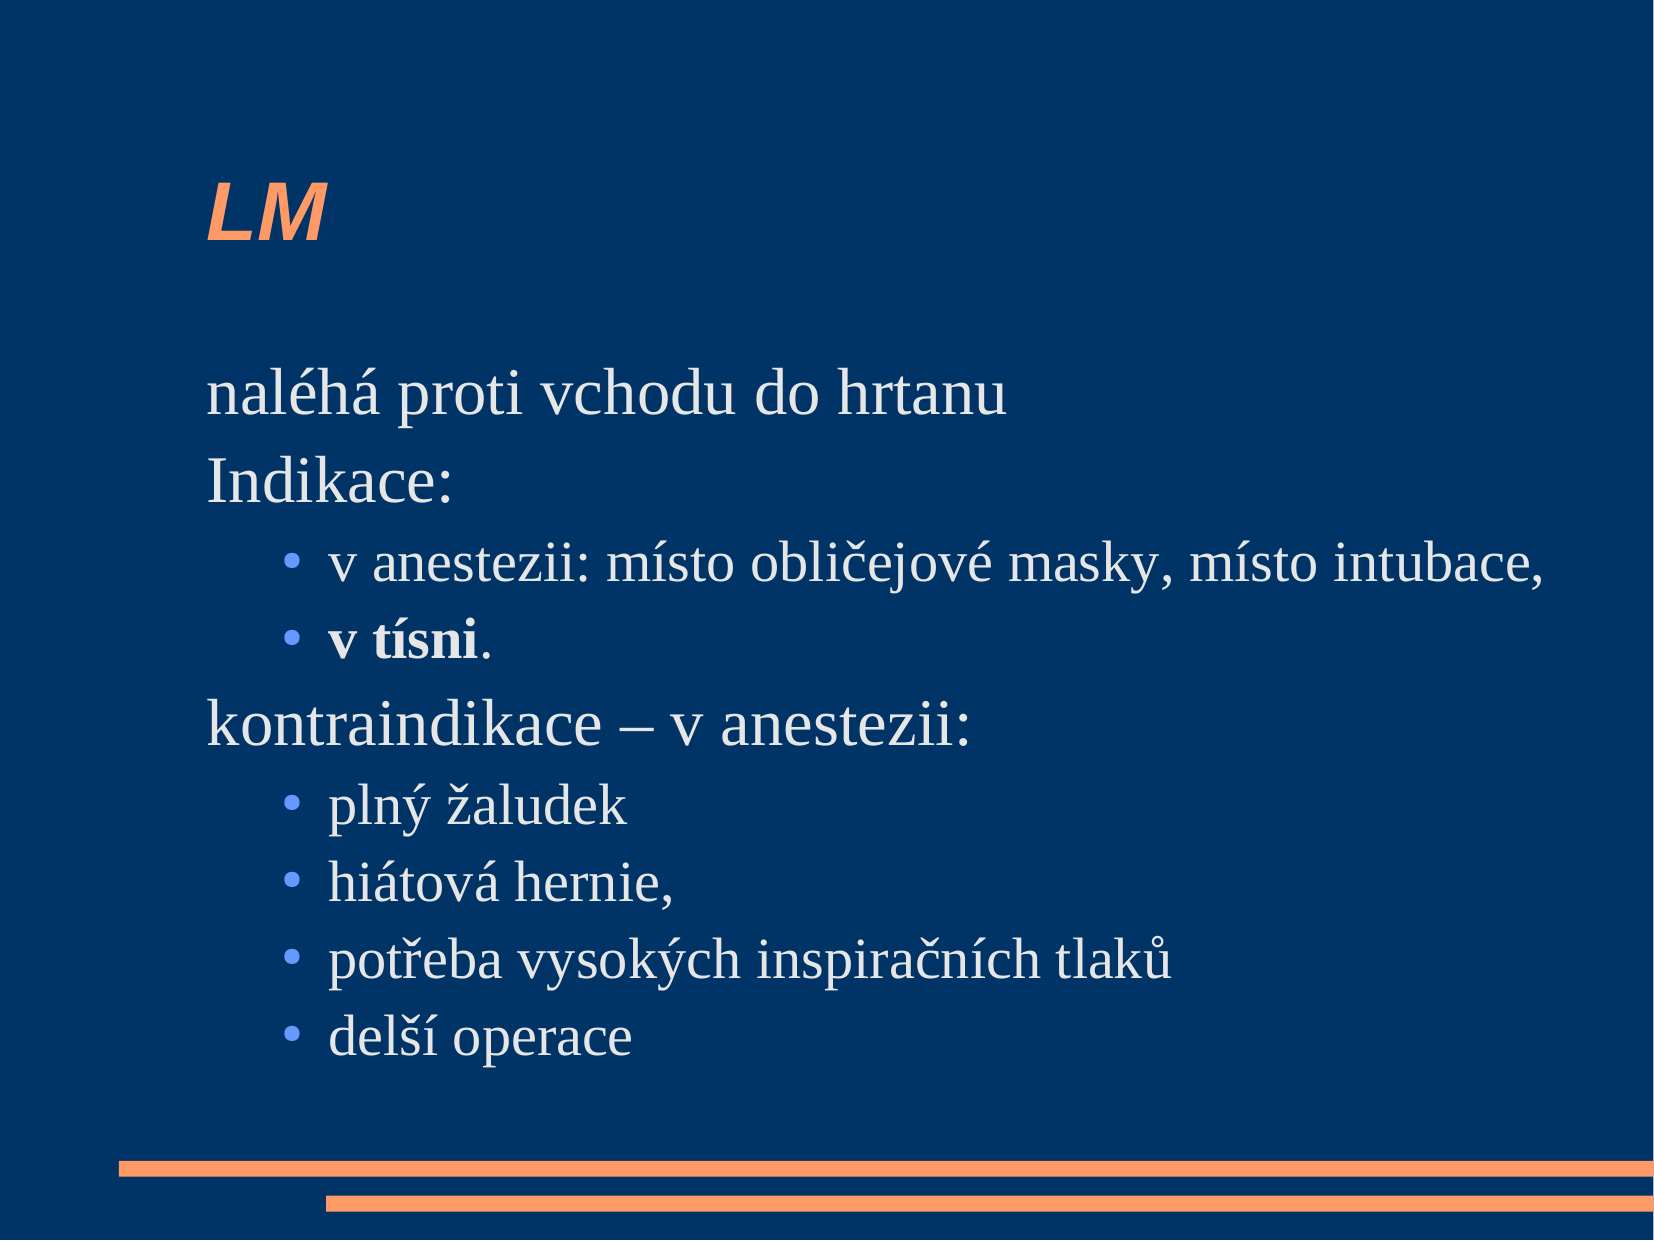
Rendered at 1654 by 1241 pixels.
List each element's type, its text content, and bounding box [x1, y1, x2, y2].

title LM [206, 110, 1613, 317]
list naléhá proti vchodu do hrtanu Indikace: v anestezii: místo obličejové masky, místo intubace, v tísni. kontraindikace – v anestezii: plný žaludek hiátová hernie, potřeba vysokých inspiračních tlaků delší operace [206, 358, 1613, 1103]
